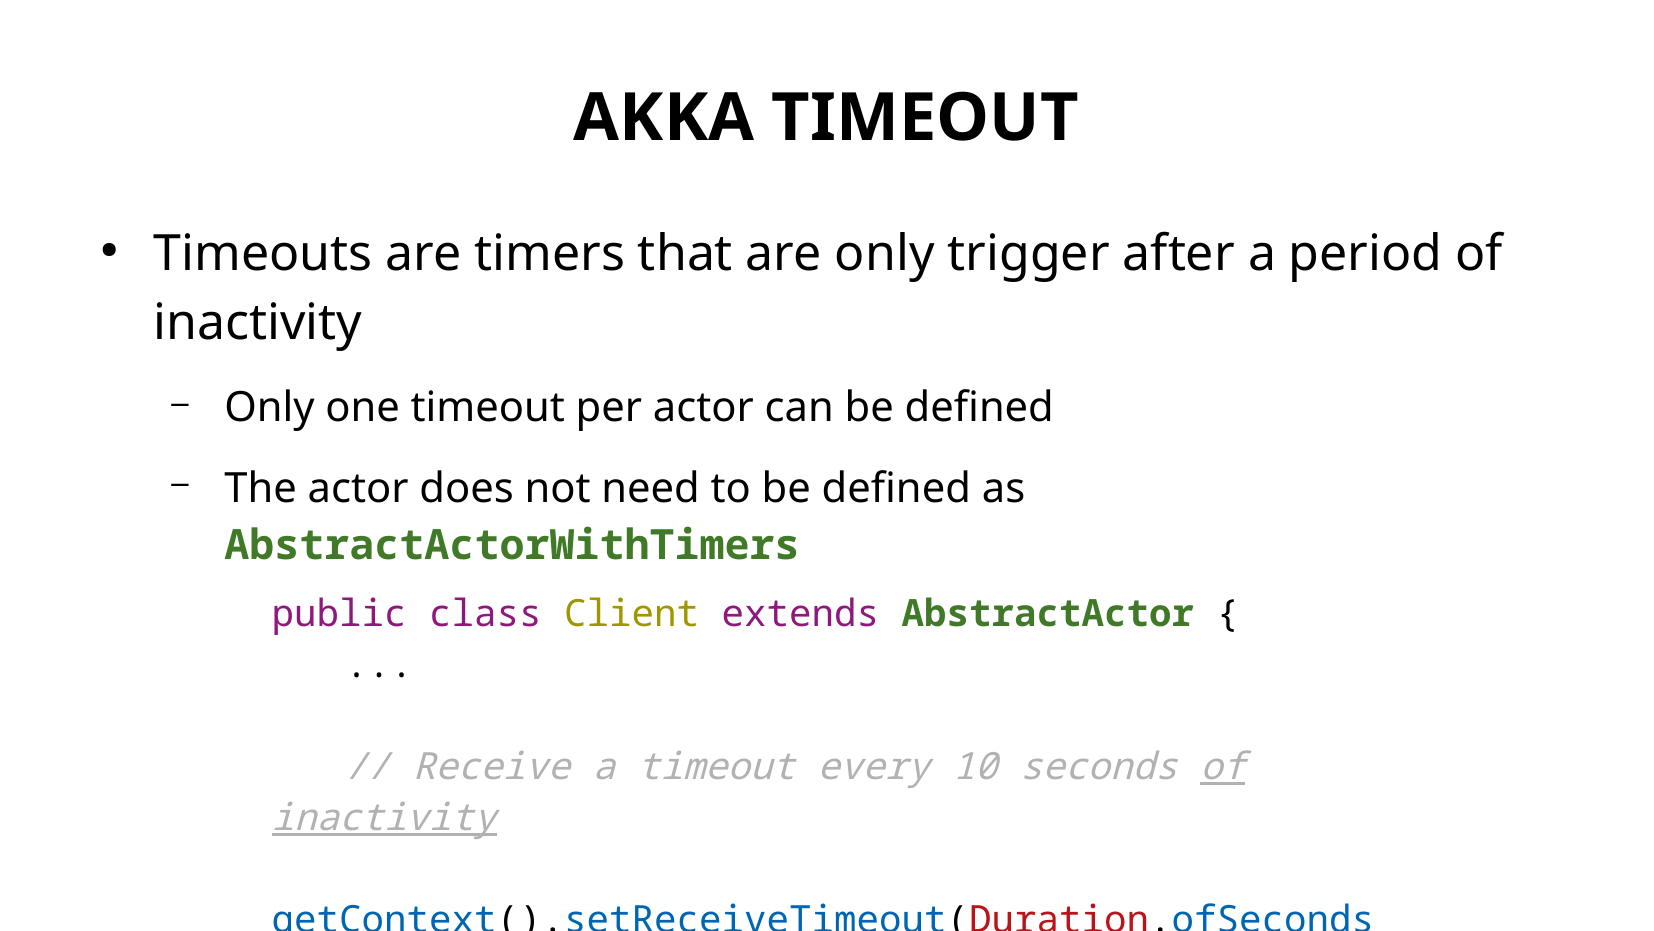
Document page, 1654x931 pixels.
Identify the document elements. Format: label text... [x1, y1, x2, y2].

text_box public class Client extends AbstractActor { ... // Receive a timeout every 10 seconds of inactivity getContext().setReceiveTimeout(Duration.ofSeconds(3)); ... } [256, 757, 1397, 896]
list Timeouts are timers that are only trigger after a period of inactivity Only one timeout per actor can be defined The actor does not need to be defined as AbstractActorWithTimers [82, 217, 1571, 757]
title AKKA TIMEOUT [82, 36, 1571, 193]
